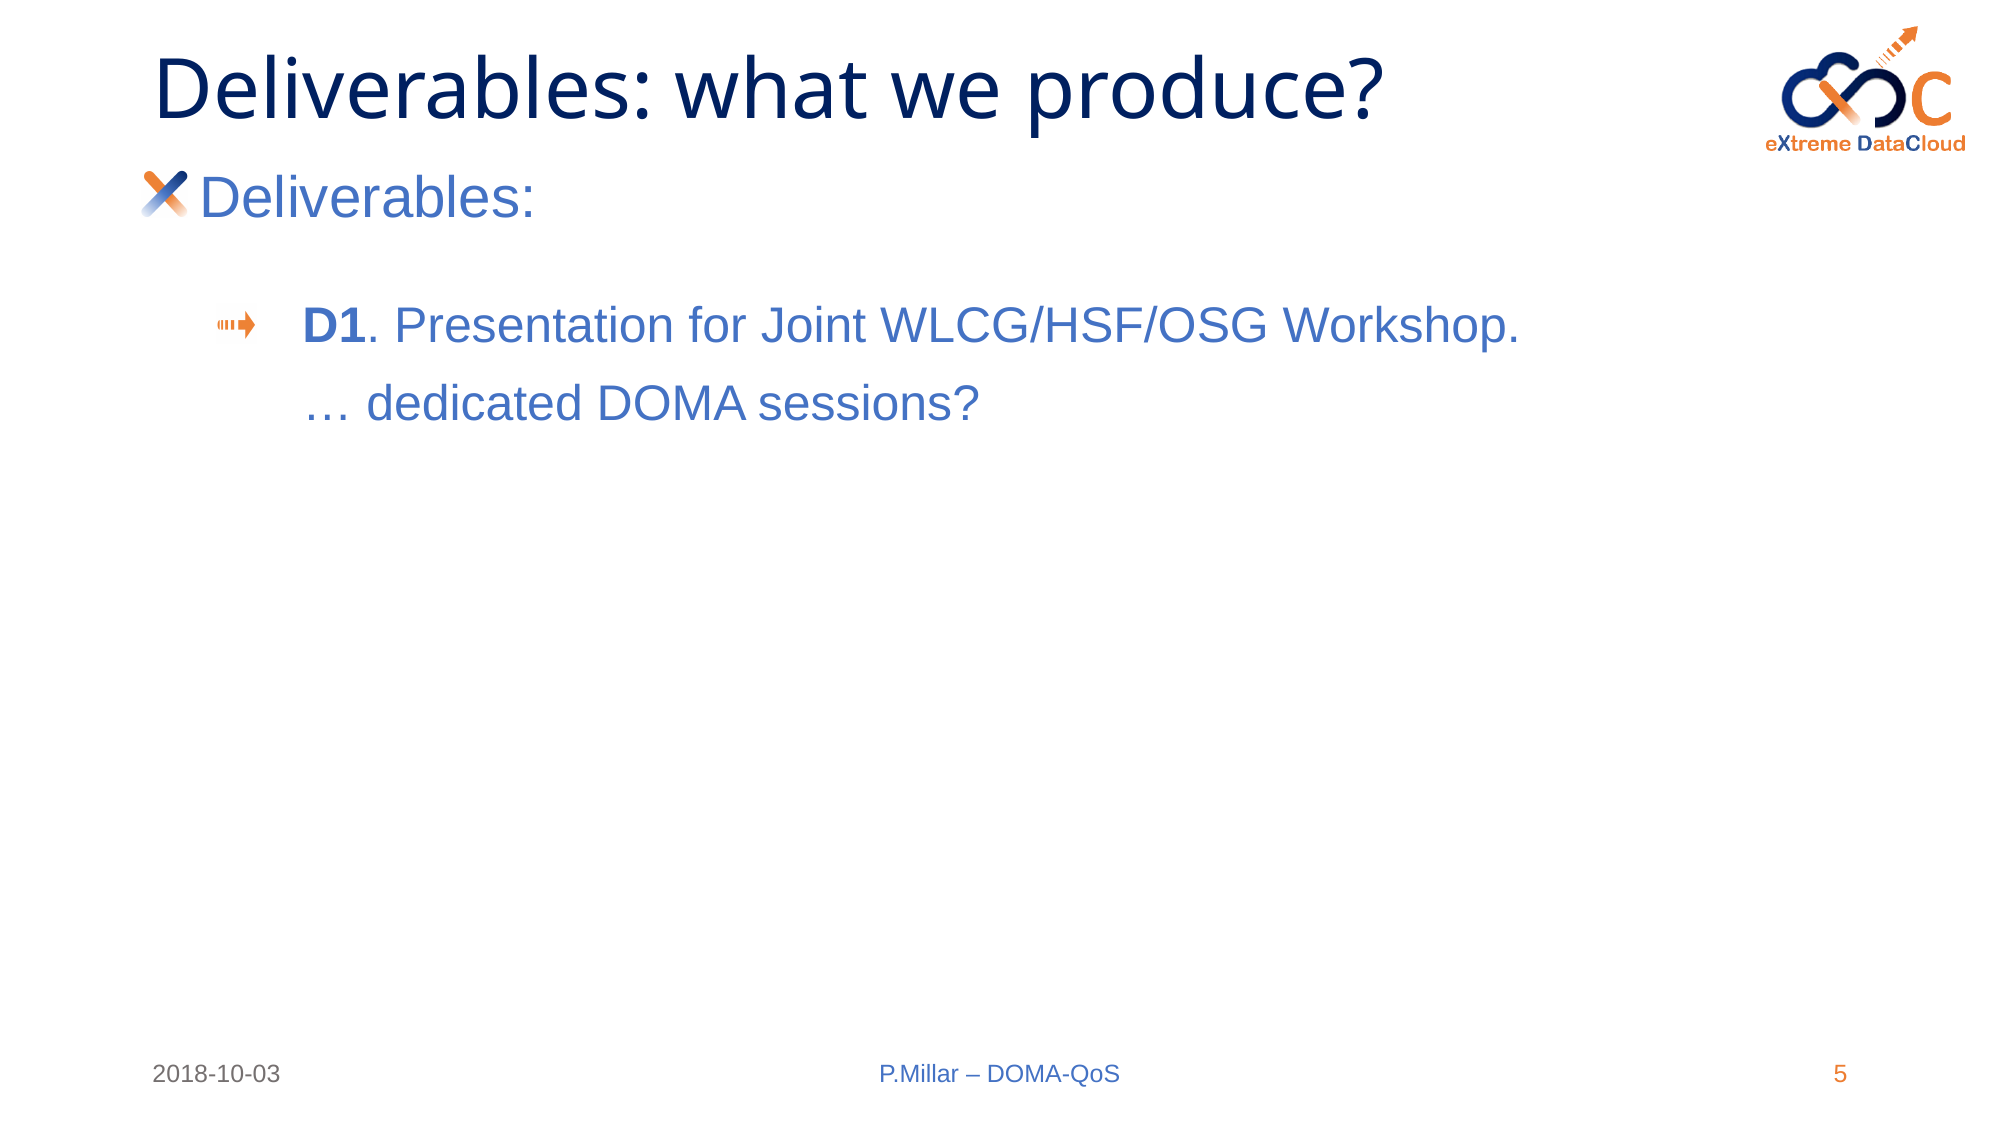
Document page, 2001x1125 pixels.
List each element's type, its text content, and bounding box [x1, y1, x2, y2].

slide_number <number> [1412, 1042, 1863, 1103]
list Deliverables: D1. Presentation for Joint WLCG/HSF/OSG Workshop. … dedicated DOMA sessions? [126, 151, 1905, 1017]
footer P.Millar – DOMA-QoS [662, 1042, 1338, 1103]
title Deliverables: what we produce? [137, 18, 1777, 151]
picture [1777, 18, 1985, 170]
slide_number 2018-10-03 [137, 1042, 588, 1103]
